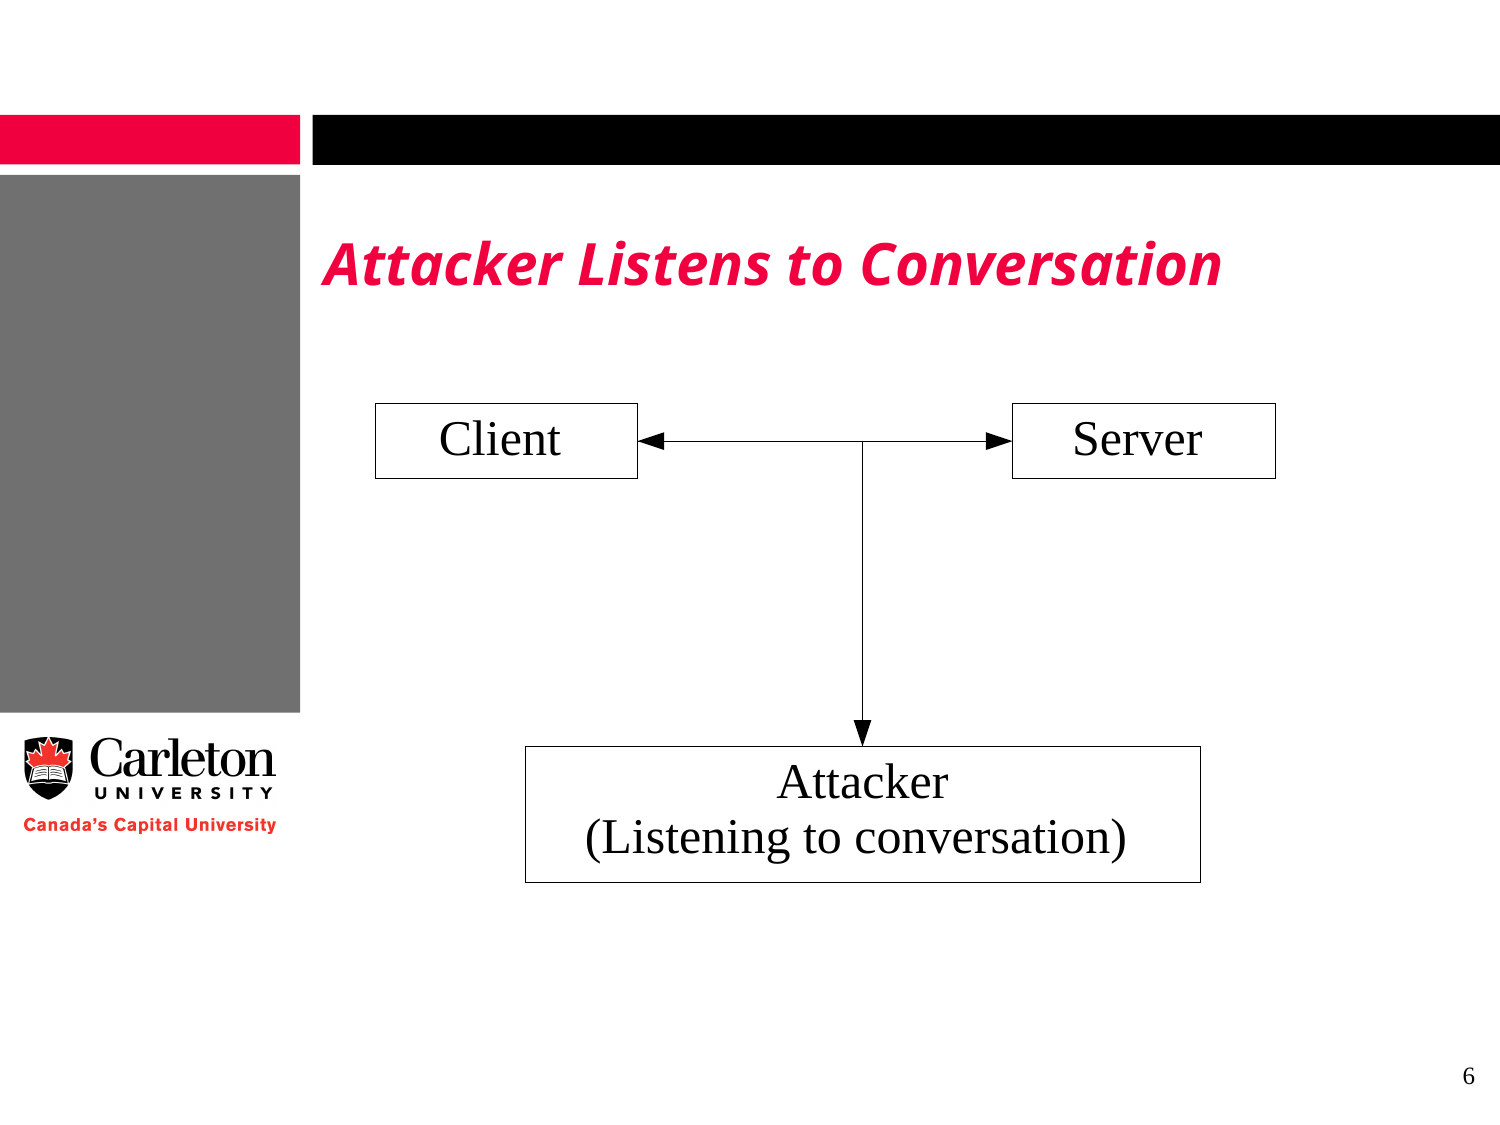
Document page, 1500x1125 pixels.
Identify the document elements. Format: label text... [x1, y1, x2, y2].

text_box Server [1012, 403, 1276, 479]
picture [24, 737, 276, 834]
text_box Attacker (Listening to conversation) [525, 746, 1201, 883]
text_box Client [375, 403, 638, 479]
title Attacker Listens to Conversation [324, 187, 1450, 338]
